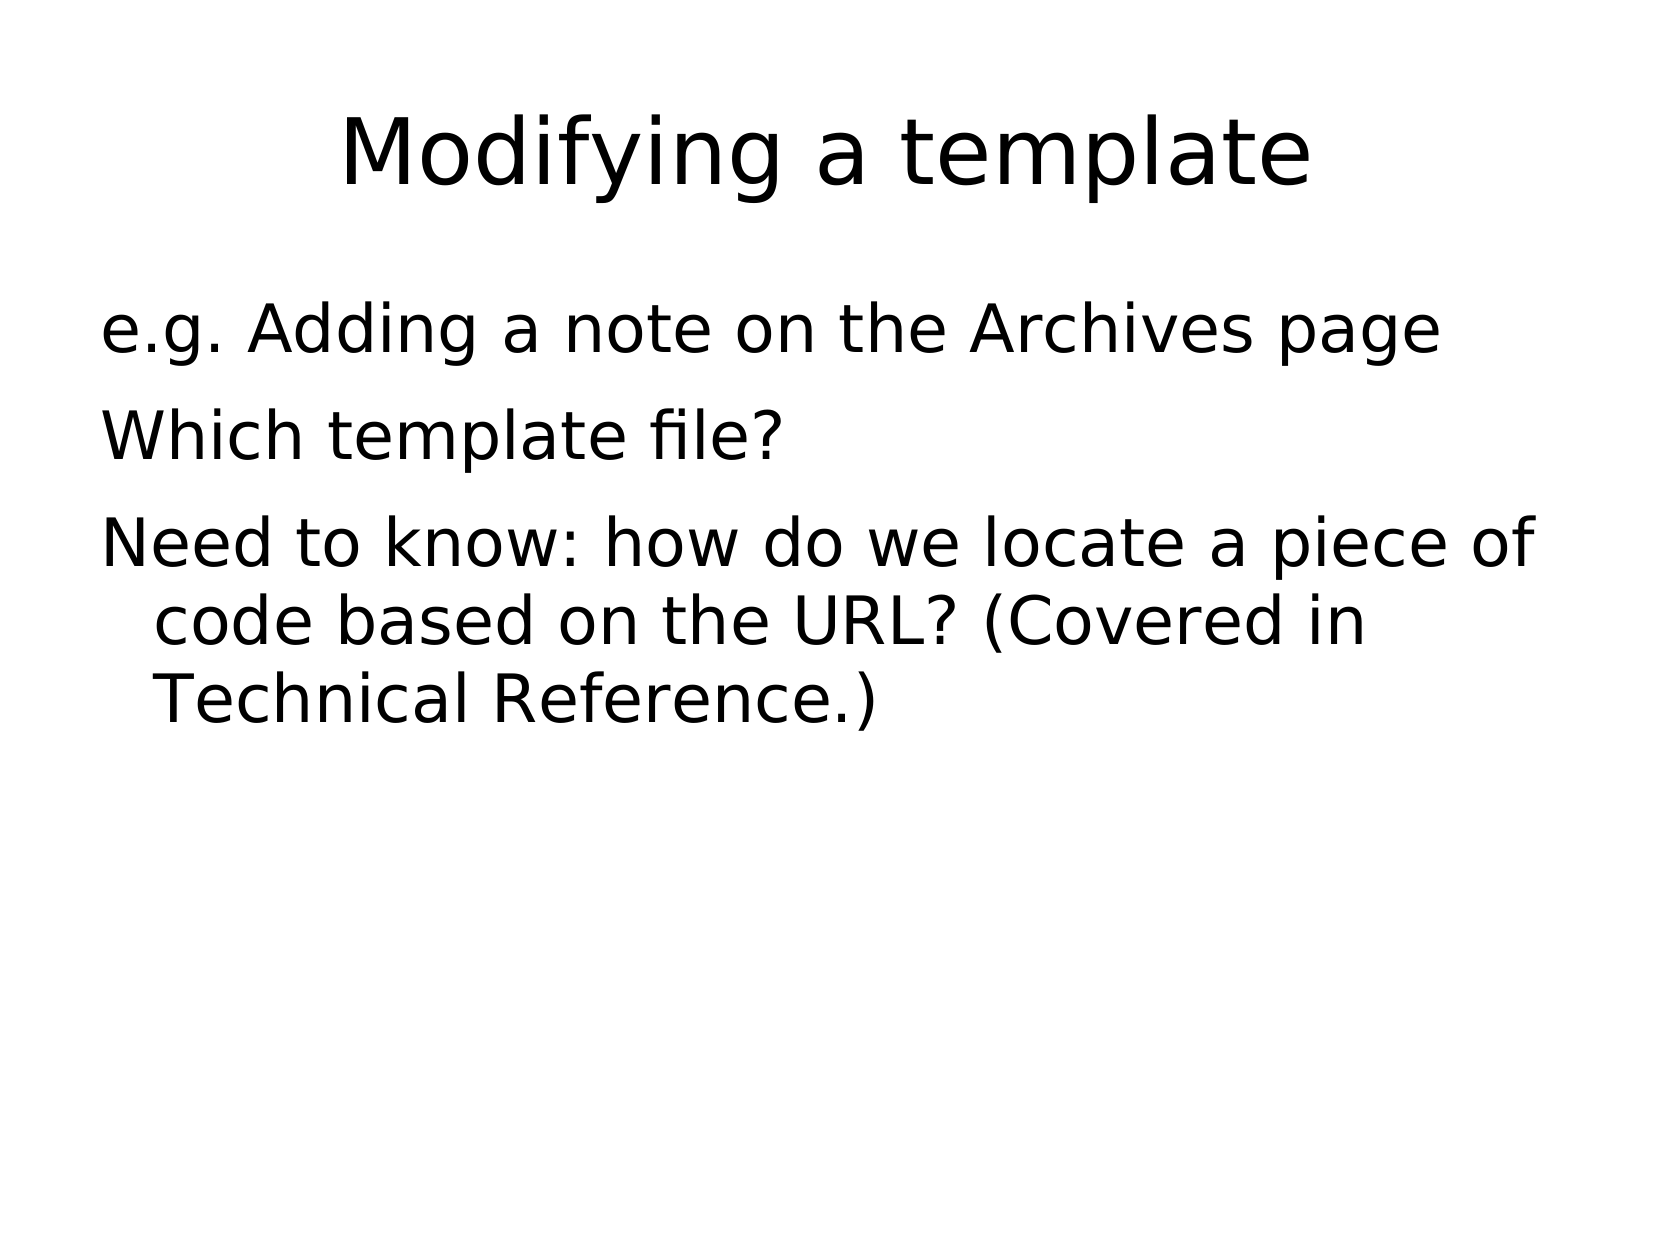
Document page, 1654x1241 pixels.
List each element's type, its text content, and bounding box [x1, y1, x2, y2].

title Modifying a template [82, 56, 1571, 250]
list e.g. Adding a note on the Archives page Which template file? Need to know: how do we locate a piece of code based on the URL? (Covered in Technical Reference.) [82, 290, 1571, 1094]
